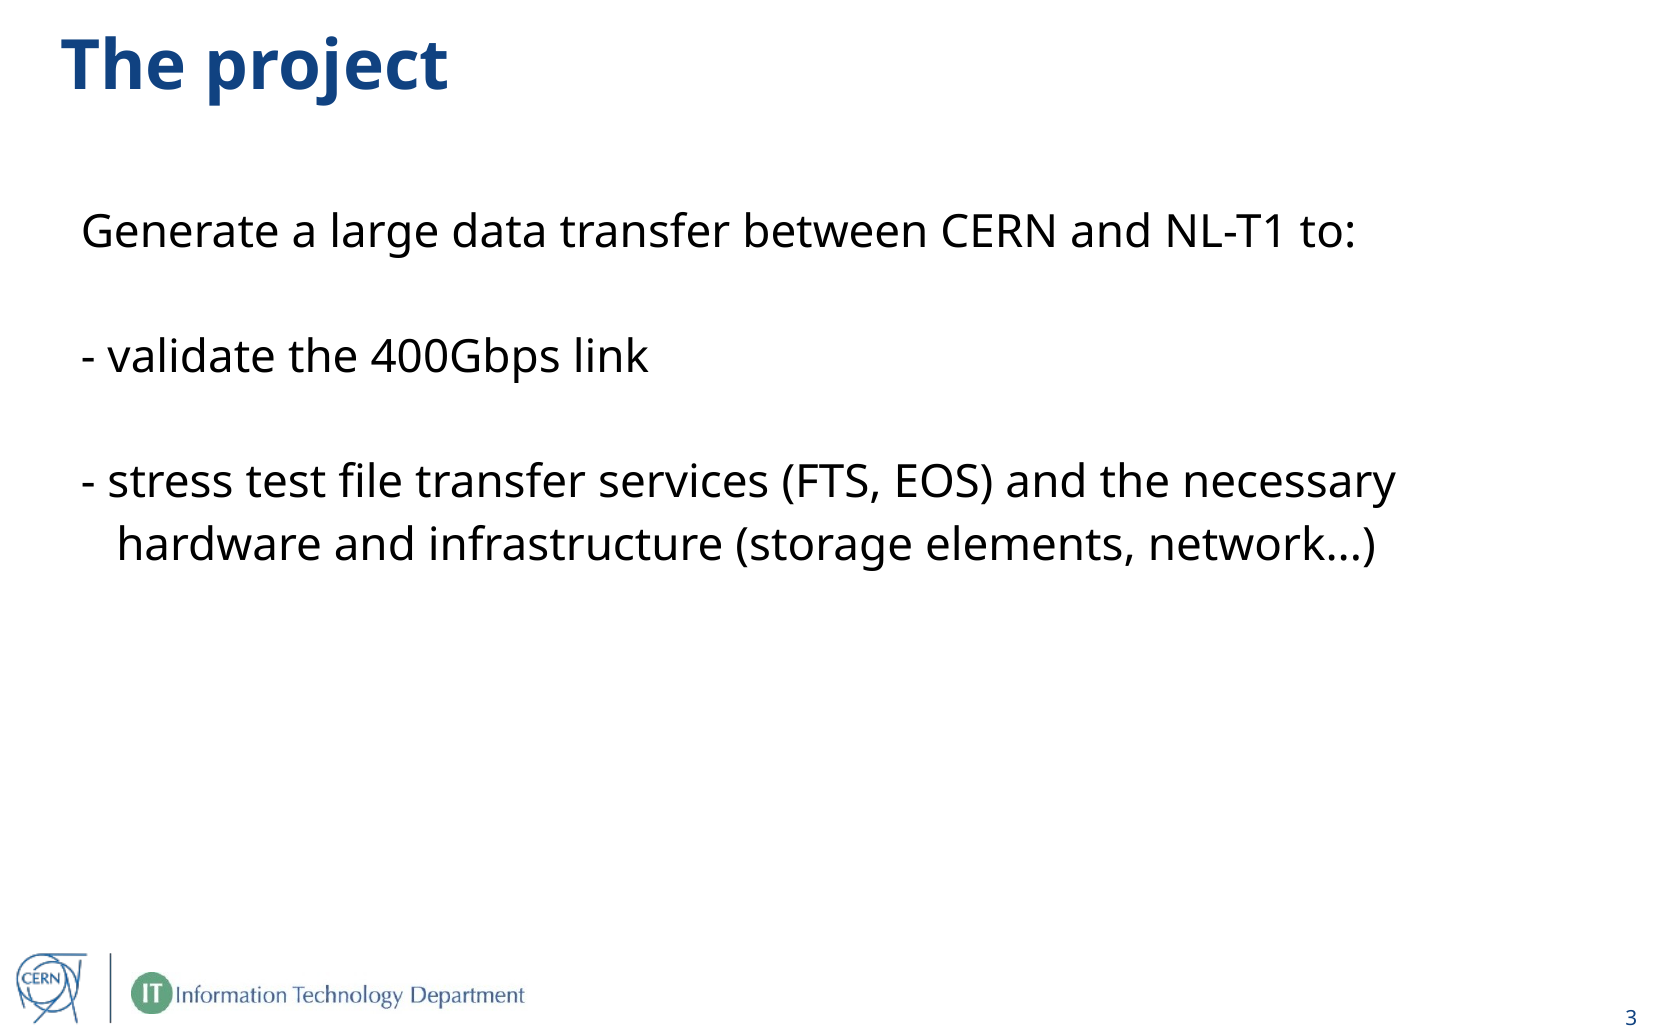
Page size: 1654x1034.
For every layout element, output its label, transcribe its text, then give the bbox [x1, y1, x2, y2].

picture [48, 991, 64, 1010]
picture [19, 985, 64, 1002]
title The project [60, 0, 1528, 138]
picture [16, 985, 64, 1032]
text_box Generate a large data transfer between CERN and NL-T1 to: - validate the 400Gbps link - stress test file transfer services (FTS, EOS) and the necessary hardware and infrastructure (storage elements, network...) [66, 190, 1564, 1034]
